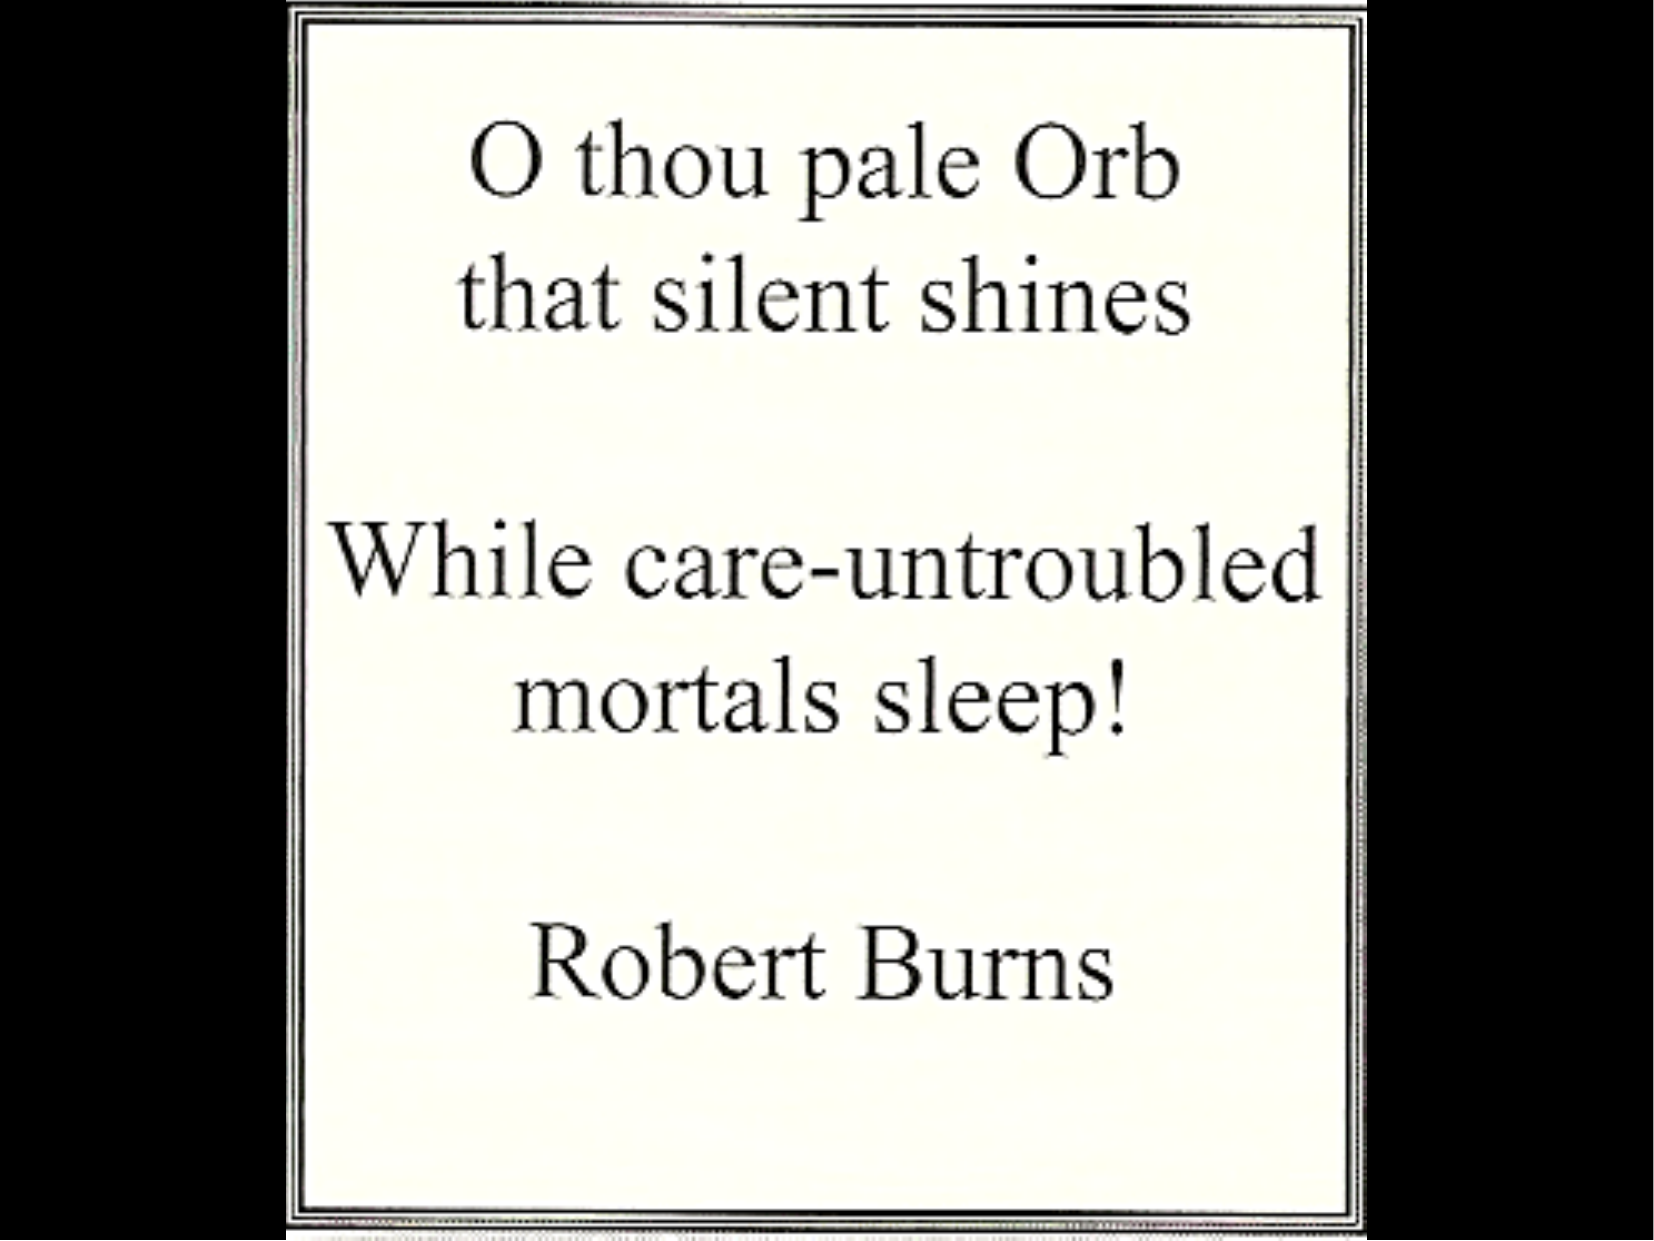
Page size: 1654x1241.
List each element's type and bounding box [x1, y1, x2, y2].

picture [286, 0, 1367, 1241]
